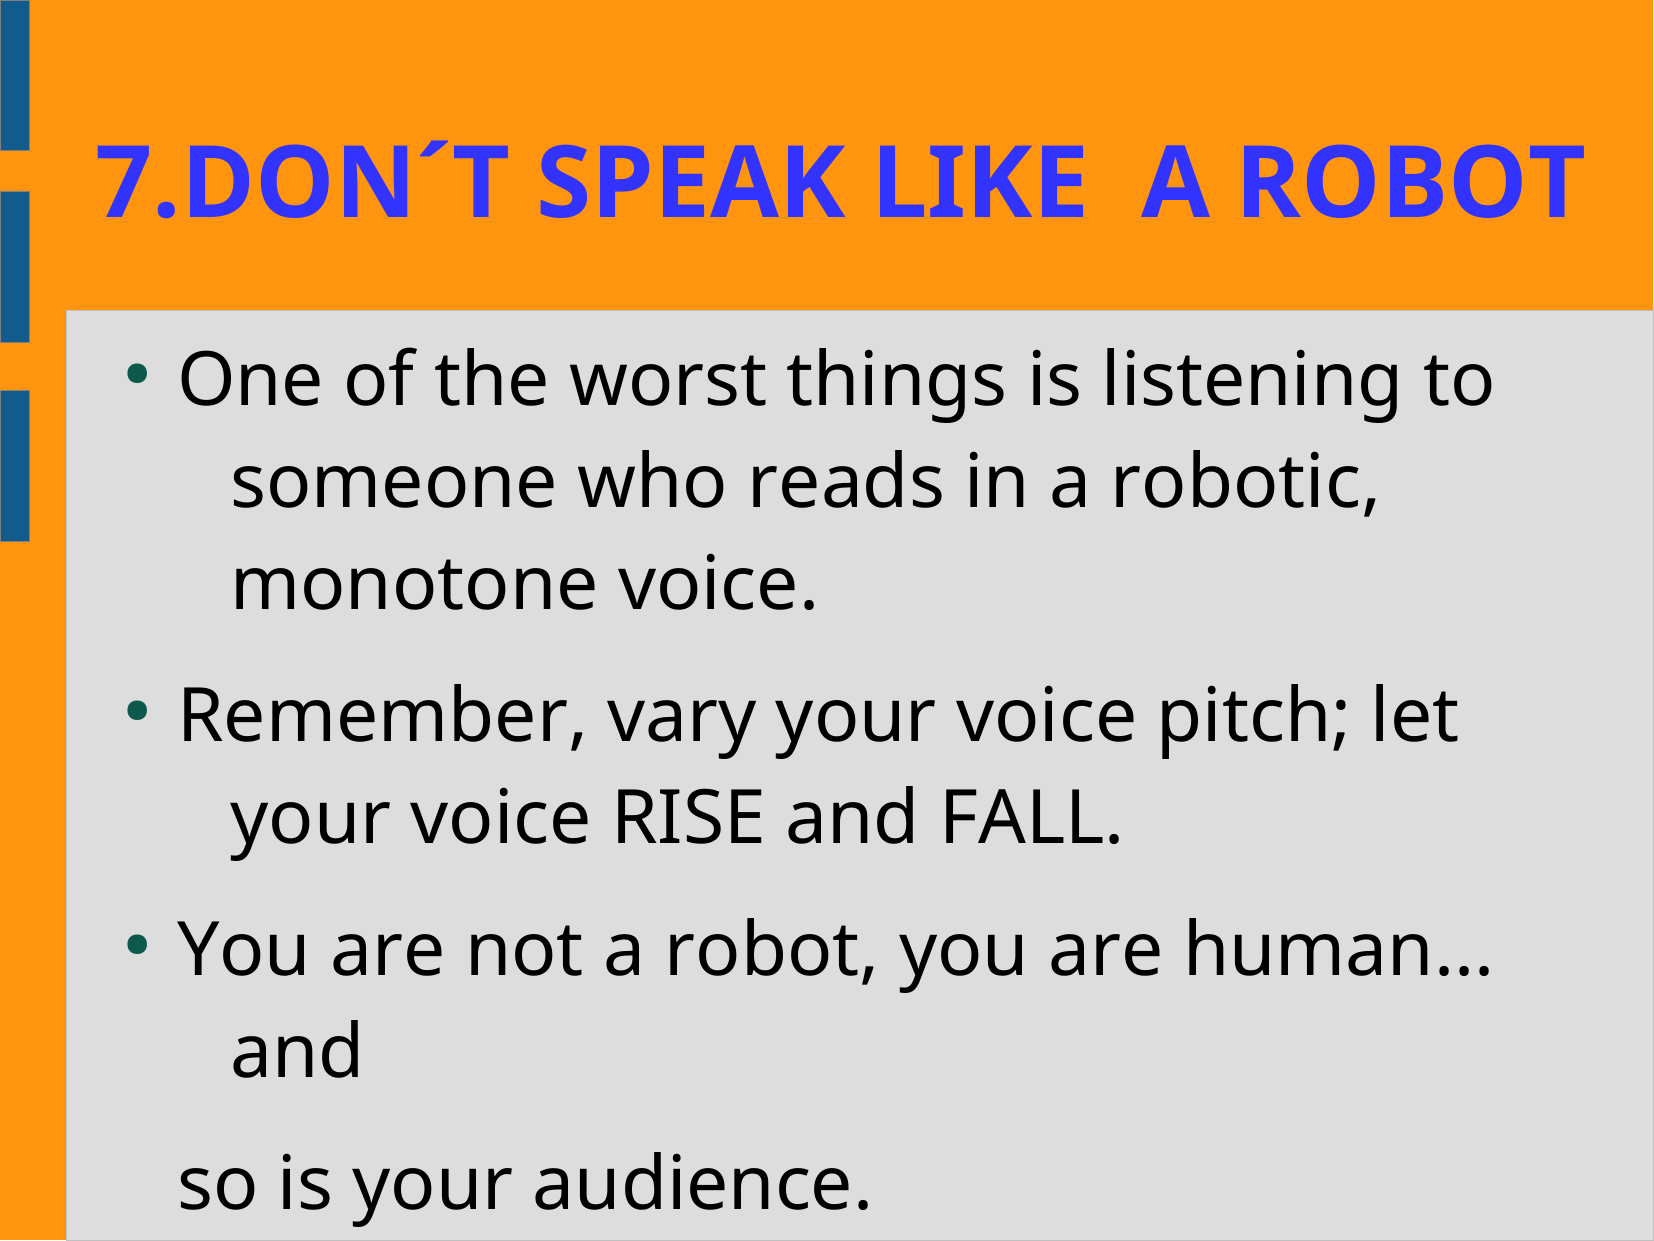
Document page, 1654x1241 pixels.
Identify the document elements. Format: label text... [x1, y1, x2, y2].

list One of the worst things is listening to someone who reads in a robotic, monotone voice. Remember, vary your voice pitch; let your voice RISE and FALL. You are not a robot, you are human... and so is your audience. [88, 324, 1625, 1241]
title 7.DON´T SPEAK LIKE A ROBOT [88, 39, 1595, 319]
